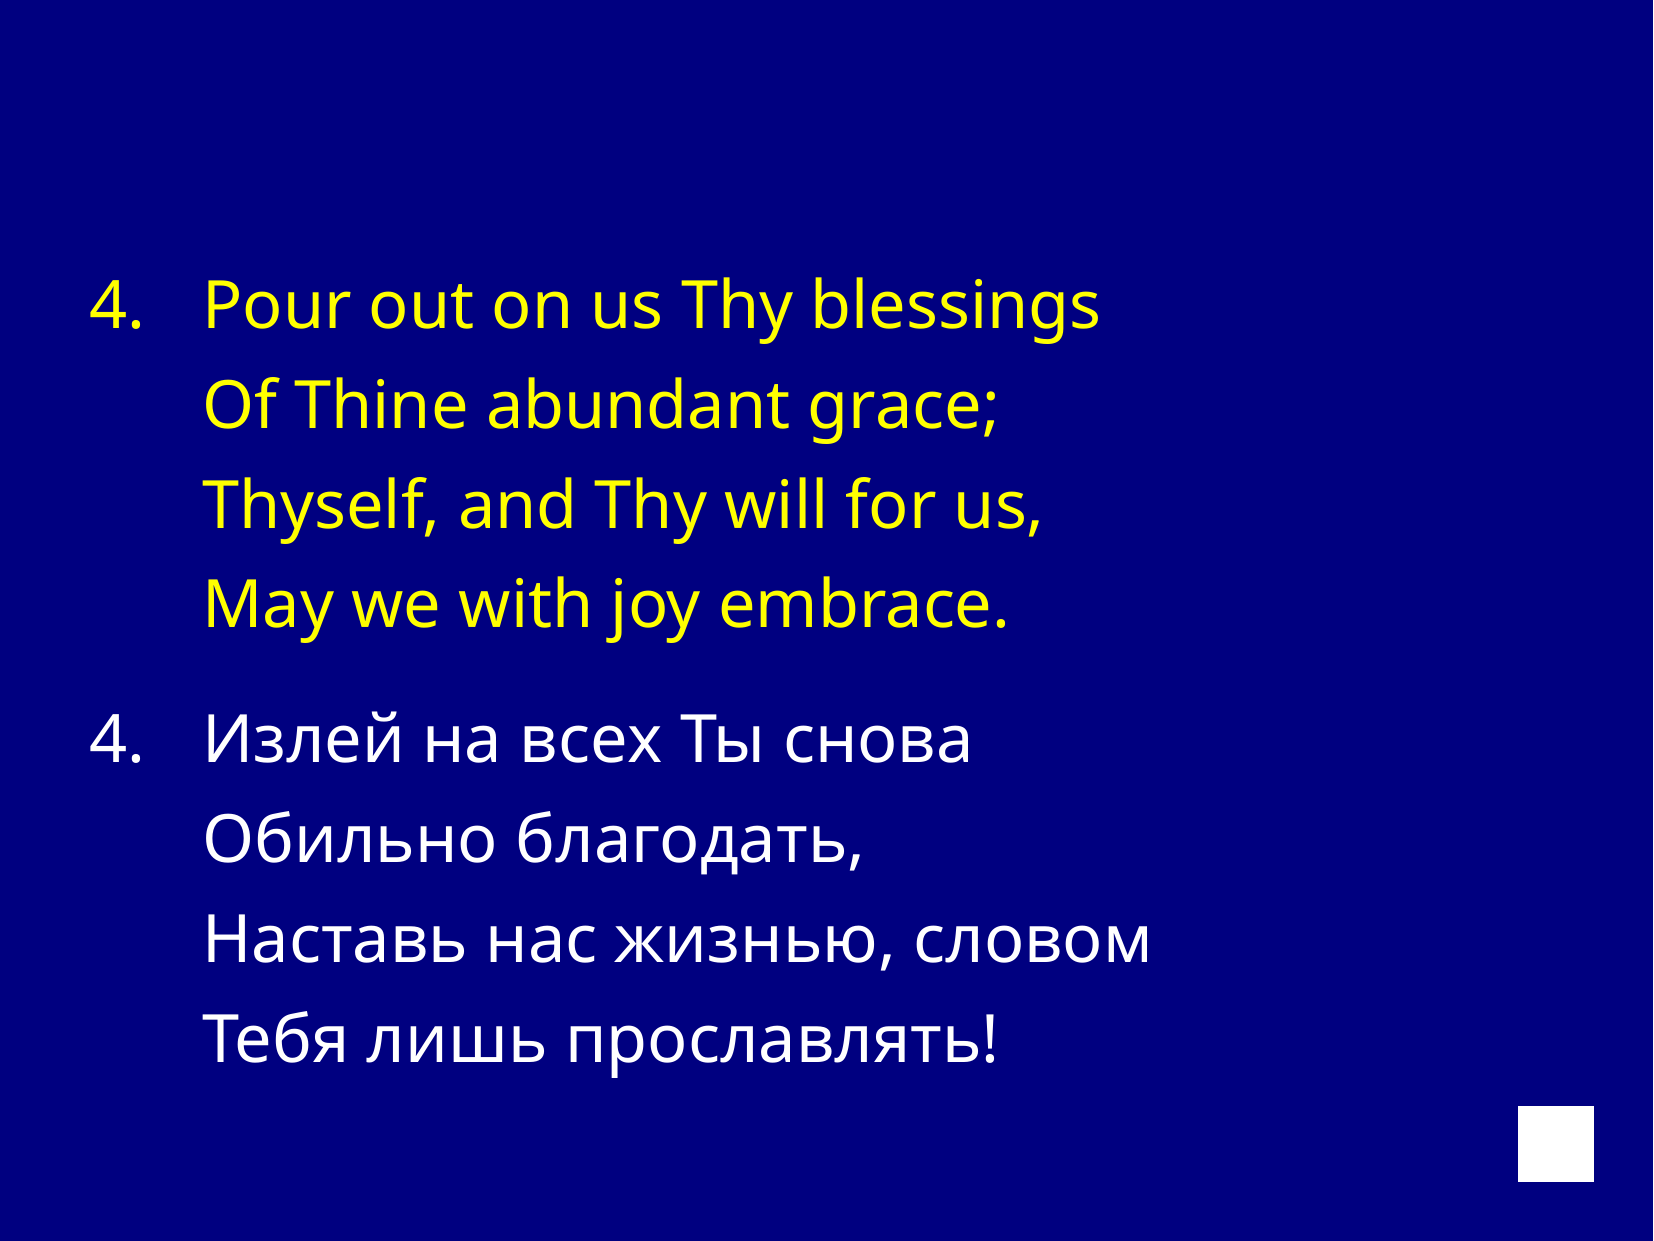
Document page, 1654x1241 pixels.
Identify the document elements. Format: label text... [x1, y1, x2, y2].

text_box 4. Pour out on us Thy blessings Of Thine abundant grace; Thyself, and Thy will for us, May we with joy embrace. [75, 150, 1576, 638]
text_box [1518, 1106, 1594, 1182]
text_box 4. Излей на всех Ты снова Обильно благодать, Наставь нас жизнью, словом Тебя лишь прославлять! [75, 675, 1576, 1163]
